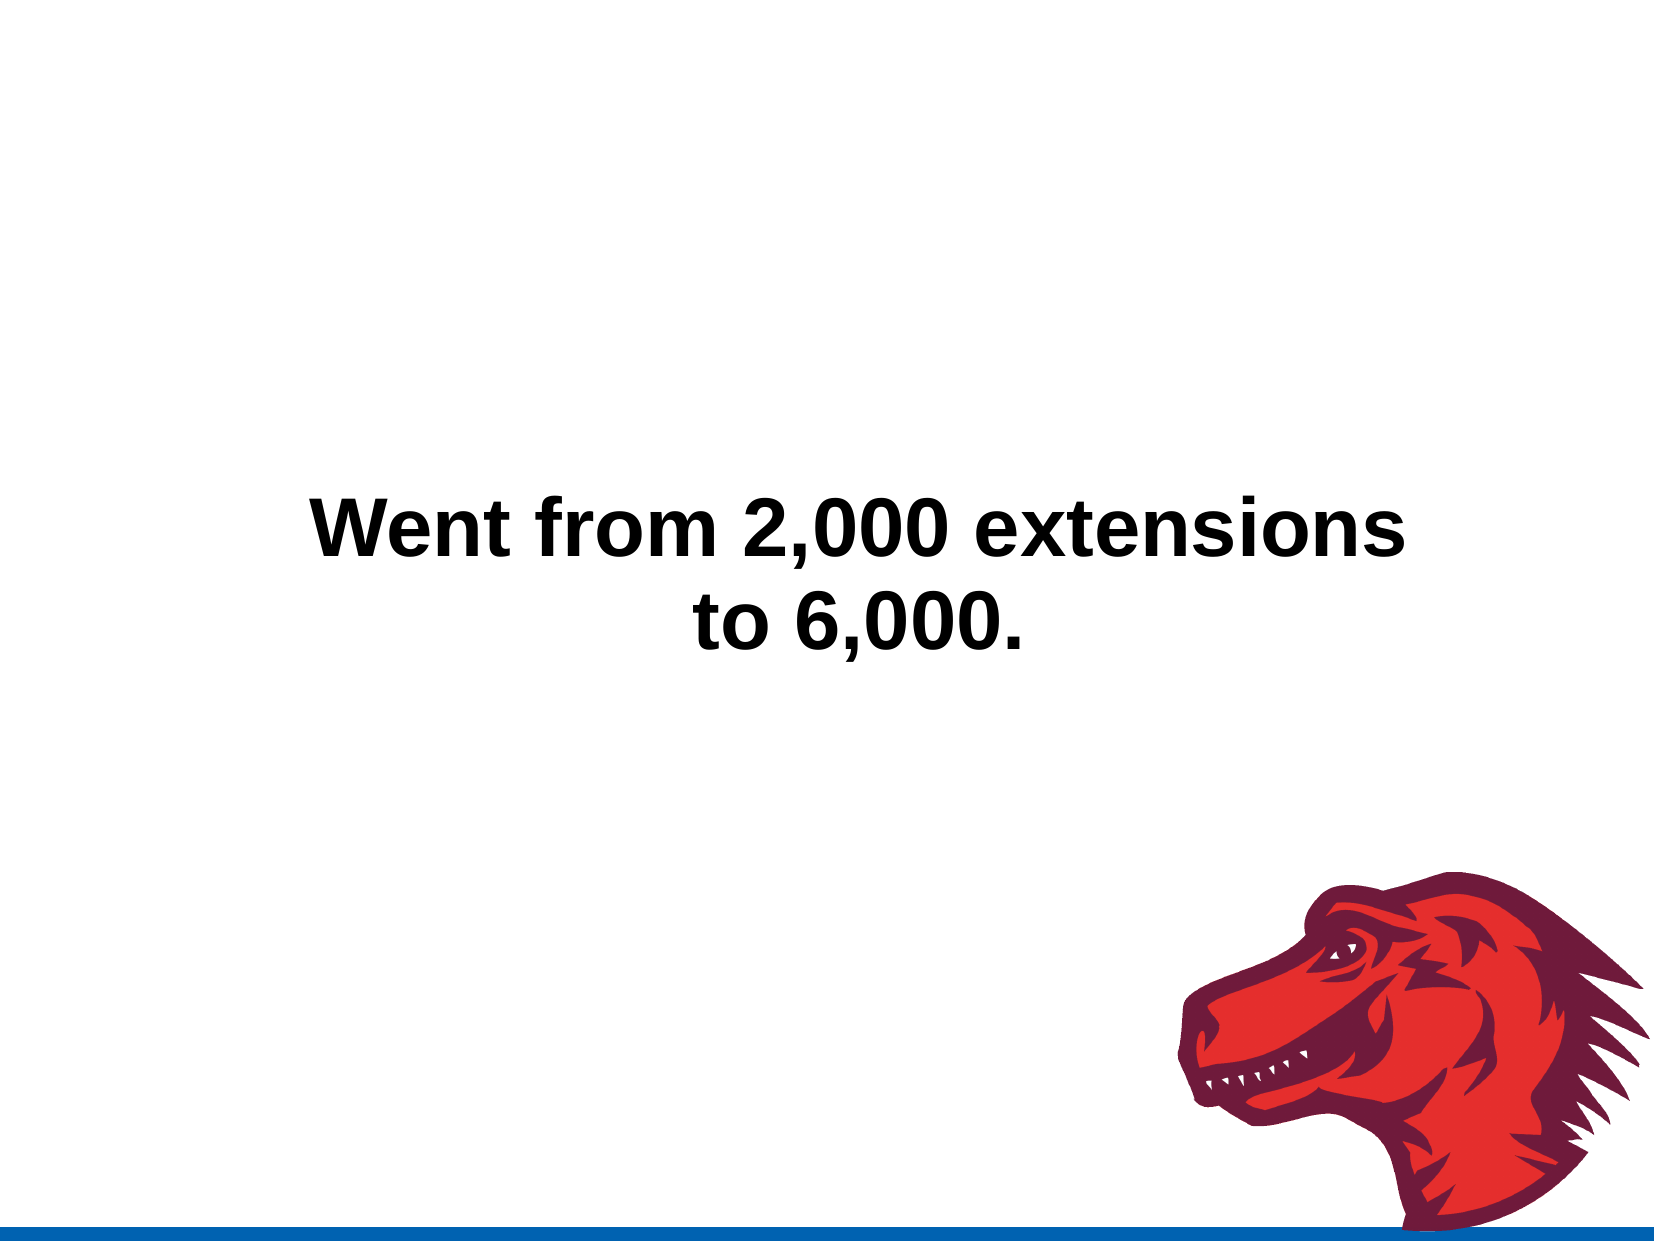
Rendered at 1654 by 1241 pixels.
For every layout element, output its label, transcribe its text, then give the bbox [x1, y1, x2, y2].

picture [1171, 872, 1654, 1241]
text_box Went from 2,000 extensions to 6,000. [295, 474, 1426, 676]
